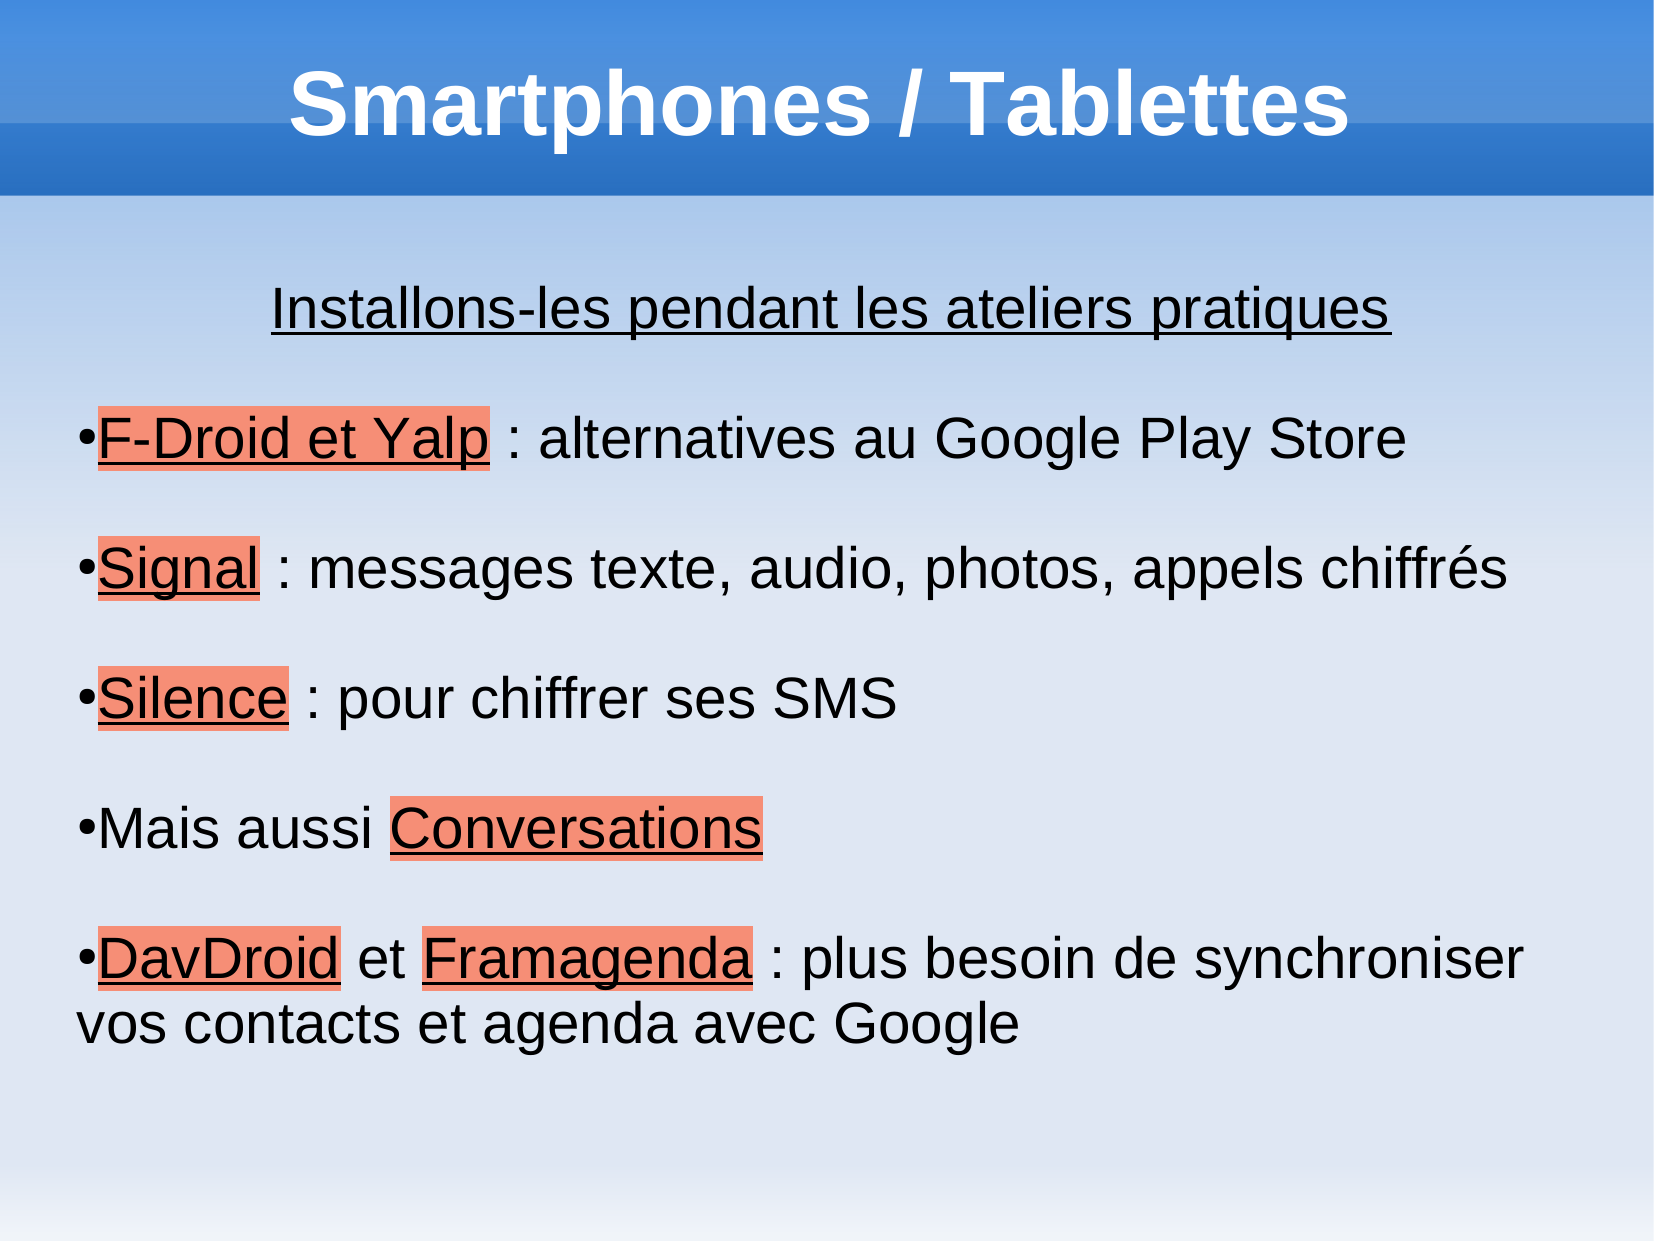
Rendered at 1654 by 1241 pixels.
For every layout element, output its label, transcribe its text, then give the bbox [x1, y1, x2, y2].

title Smartphones / Tablettes [76, 0, 1565, 188]
subtitle Installons-les pendant les ateliers pratiques F-Droid et Yalp : alternatives au Google Play Store Signal : messages texte, audio, photos, appels chiffrés Silence : pour chiffrer ses SMS Mais aussi Conversations DavDroid et Framagenda : plus besoin de synchroniser vos contacts et agenda avec Google [76, 188, 1565, 1208]
picture [0, 0, 1654, 1241]
